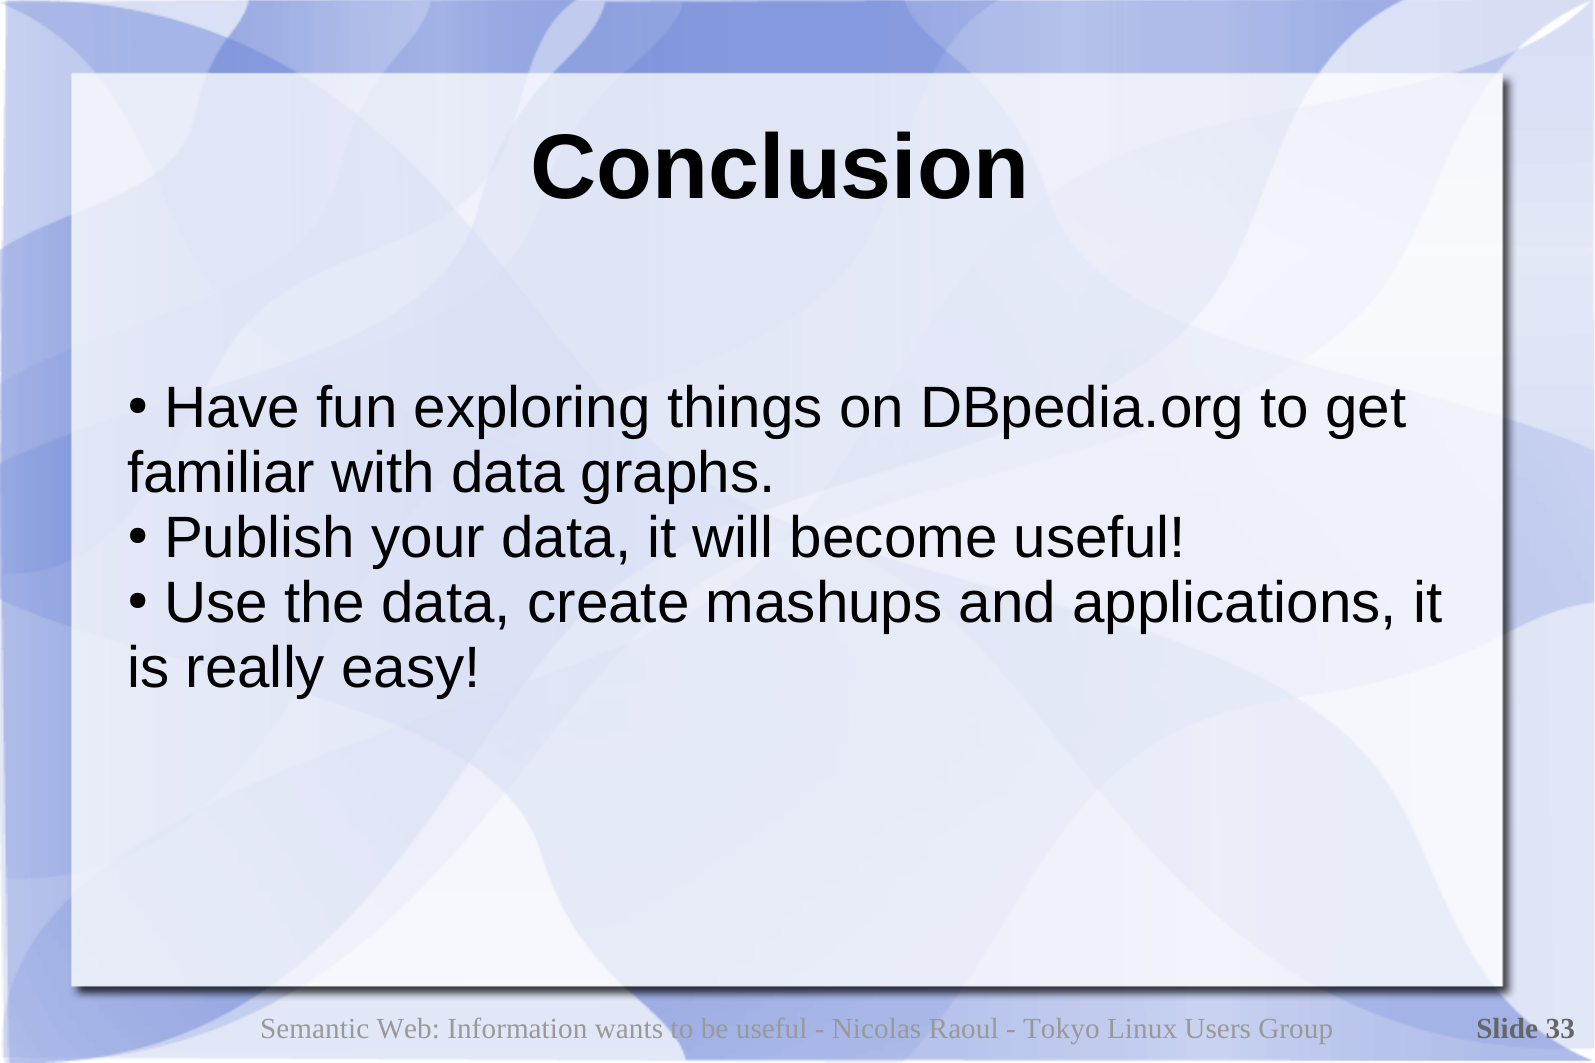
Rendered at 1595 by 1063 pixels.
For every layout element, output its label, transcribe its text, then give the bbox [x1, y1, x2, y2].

text_box Have fun exploring things on DBpedia.org to get familiar with data graphs. Publish your data, it will become useful! Use the data, create mashups and applications, it is really easy! [112, 367, 1463, 746]
picture [0, 0, 1595, 1063]
title Conclusion [79, 85, 1481, 248]
